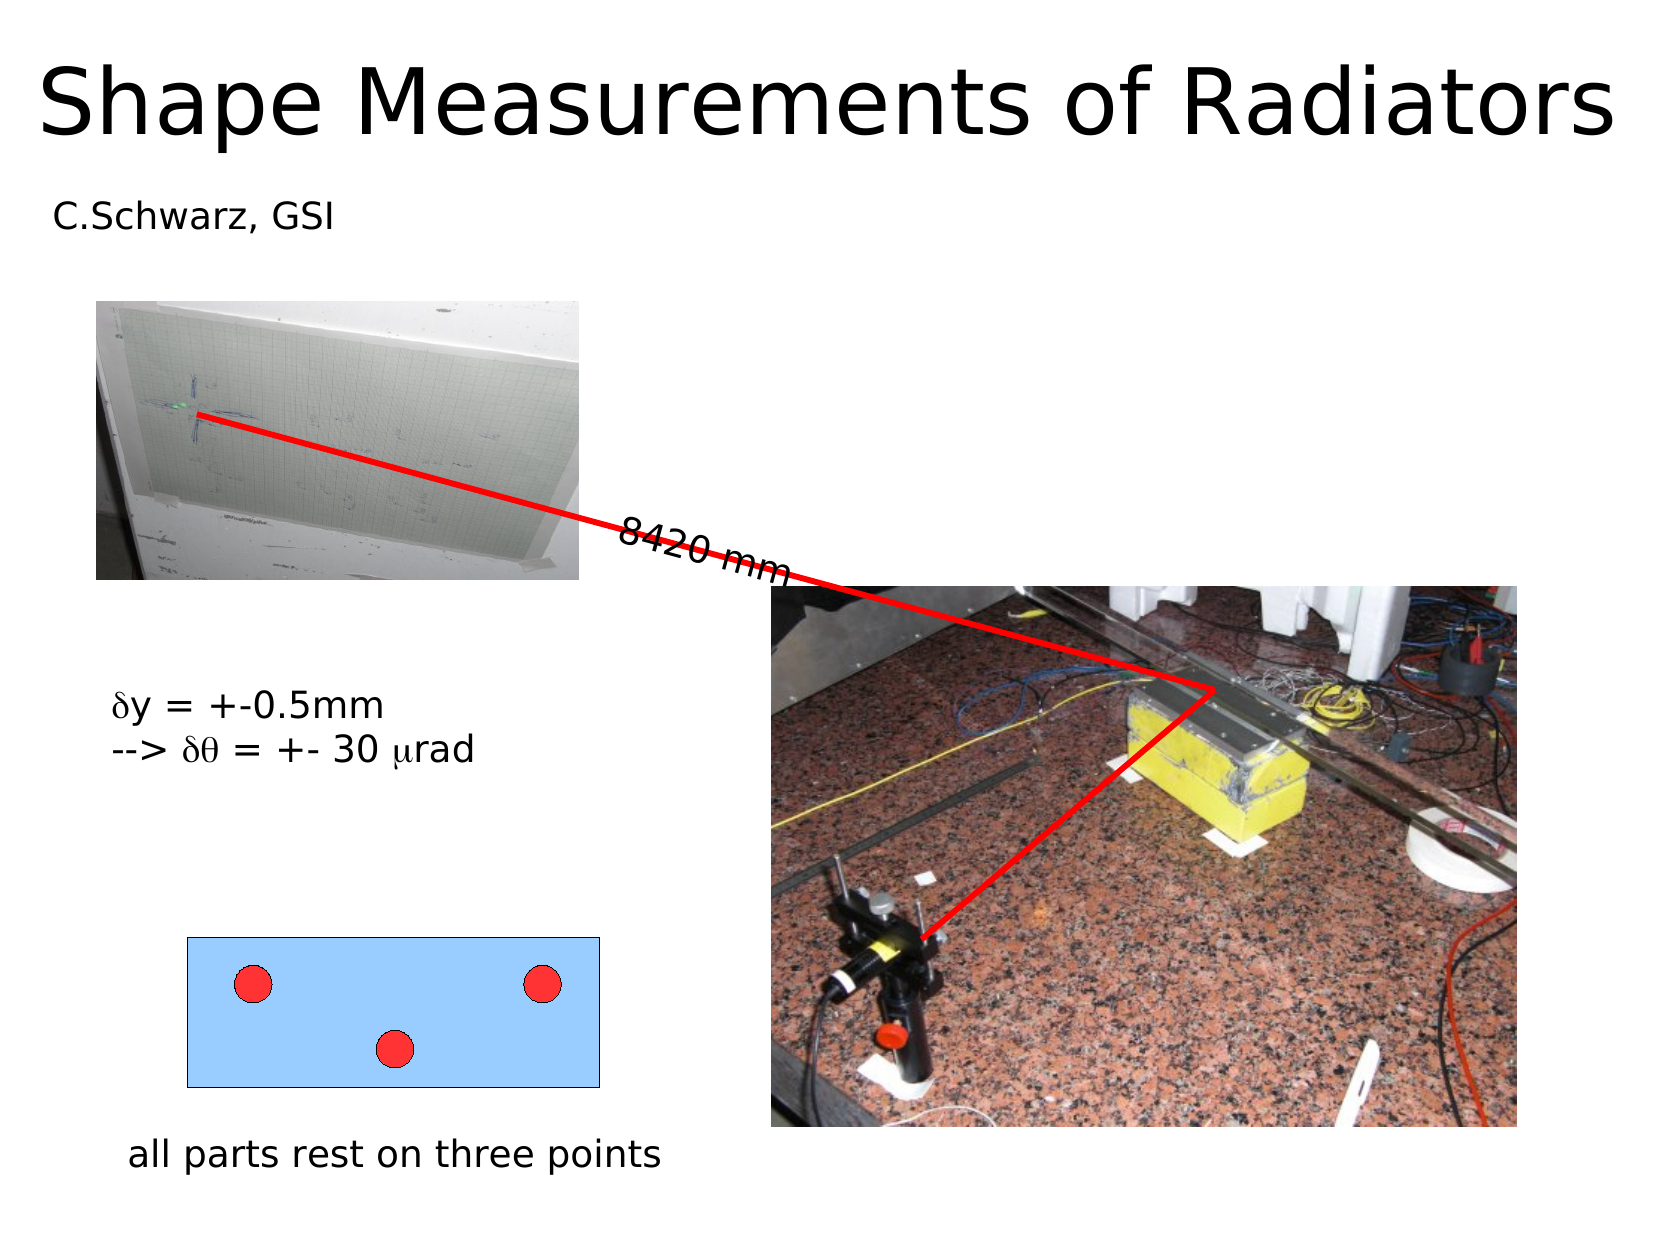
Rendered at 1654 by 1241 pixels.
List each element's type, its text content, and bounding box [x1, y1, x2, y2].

text_box all parts rest on three points [112, 1125, 667, 1184]
text_box C.Schwarz, GSI [37, 187, 345, 246]
picture [771, 586, 1517, 1127]
text_box dy = +-0.5mm --> dq = +- 30 mrad [96, 676, 485, 790]
title Shape Measurements of Radiators [3, 37, 1654, 169]
picture [96, 301, 579, 580]
text_box [187, 937, 600, 1088]
